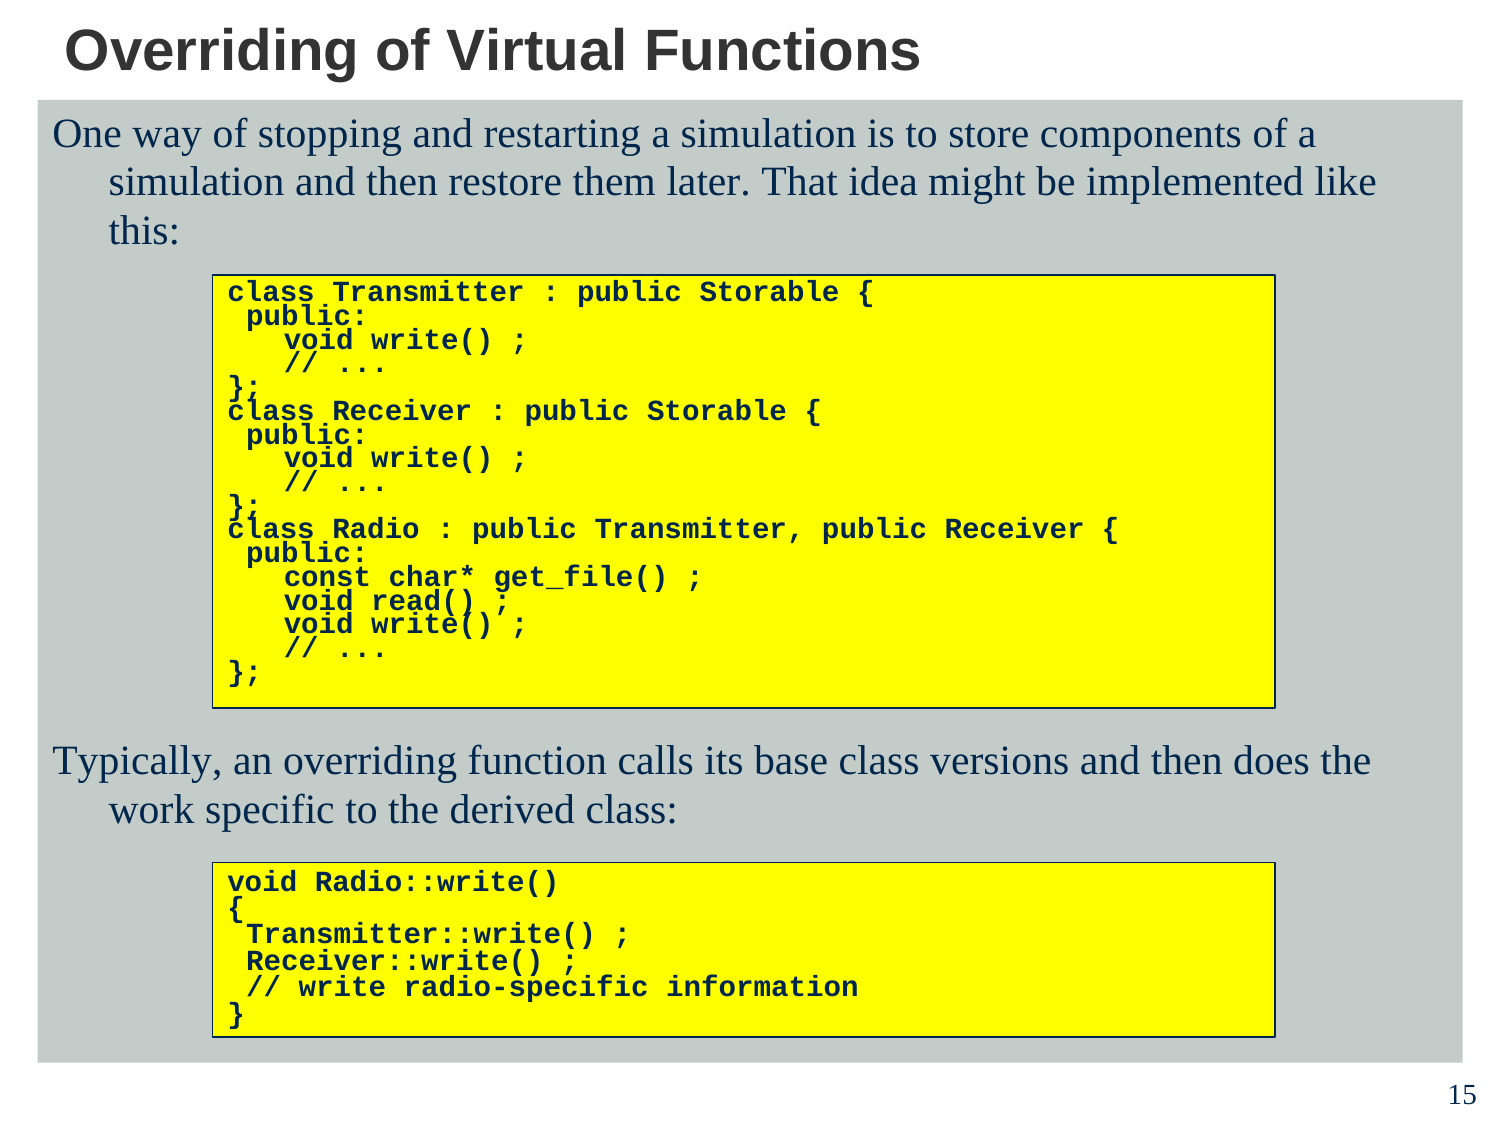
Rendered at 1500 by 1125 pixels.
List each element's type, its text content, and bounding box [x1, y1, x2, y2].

list One way of stopping and restarting a simulation is to store components of a simulation and then restore them later. That idea might be implemented like this: Typically, an overriding function calls its base class versions and then does the work specific to the derived class: [37, 99, 1463, 1063]
text_box class Transmitter : public Storable { public: void write() ; // ... }; class Receiver : public Storable { public: void write() ; // ... }; class Radio : public Transmitter, public Receiver { public: const char* get_file() ; void read() ; void write() ; // ... }; [212, 275, 1276, 716]
title Overriding of Virtual Functions [50, 0, 1450, 91]
text_box void Radio::write() { Transmitter::write() ; Receiver::write() ; // write radio-specific information } [212, 862, 1276, 1046]
